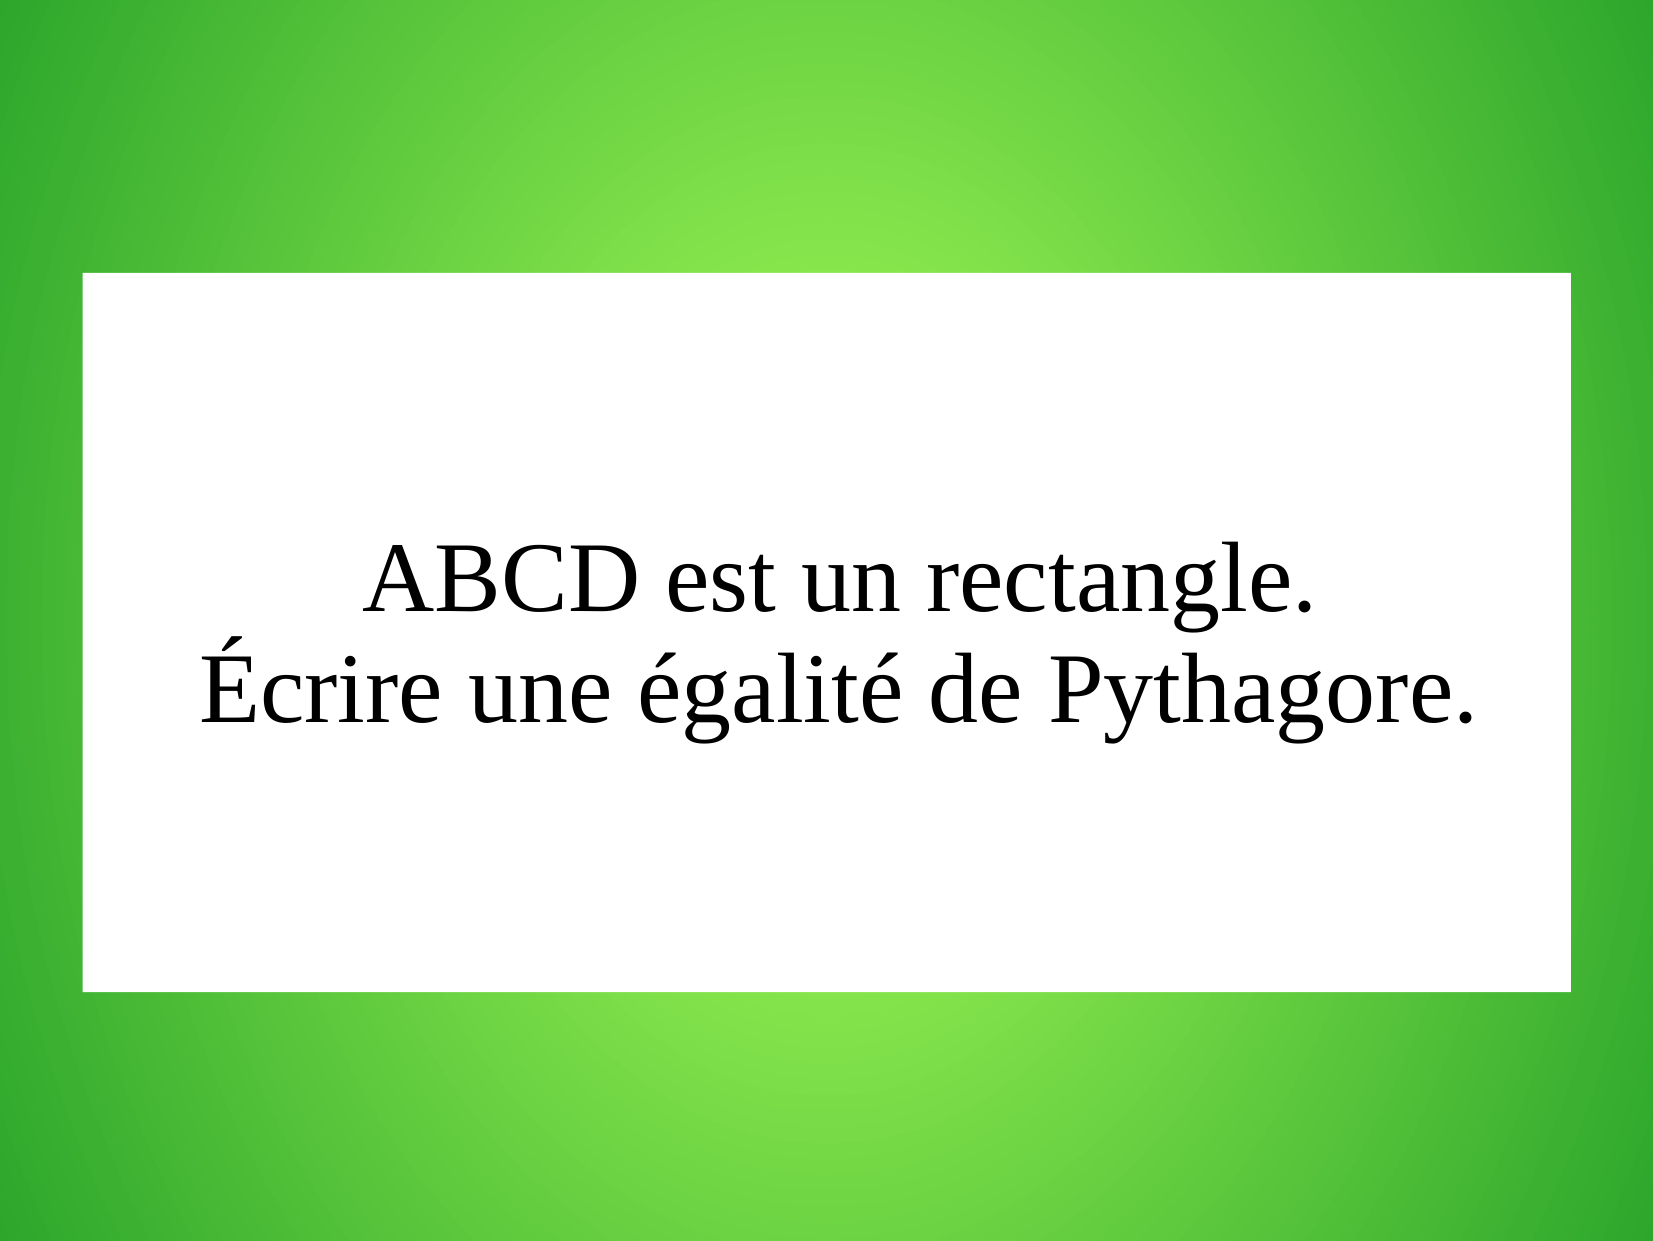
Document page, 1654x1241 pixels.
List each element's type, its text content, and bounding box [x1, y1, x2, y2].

text_box ABCD est un rectangle. Écrire une égalité de Pythagore. [82, 272, 1571, 993]
picture [0, 0, 1654, 1241]
